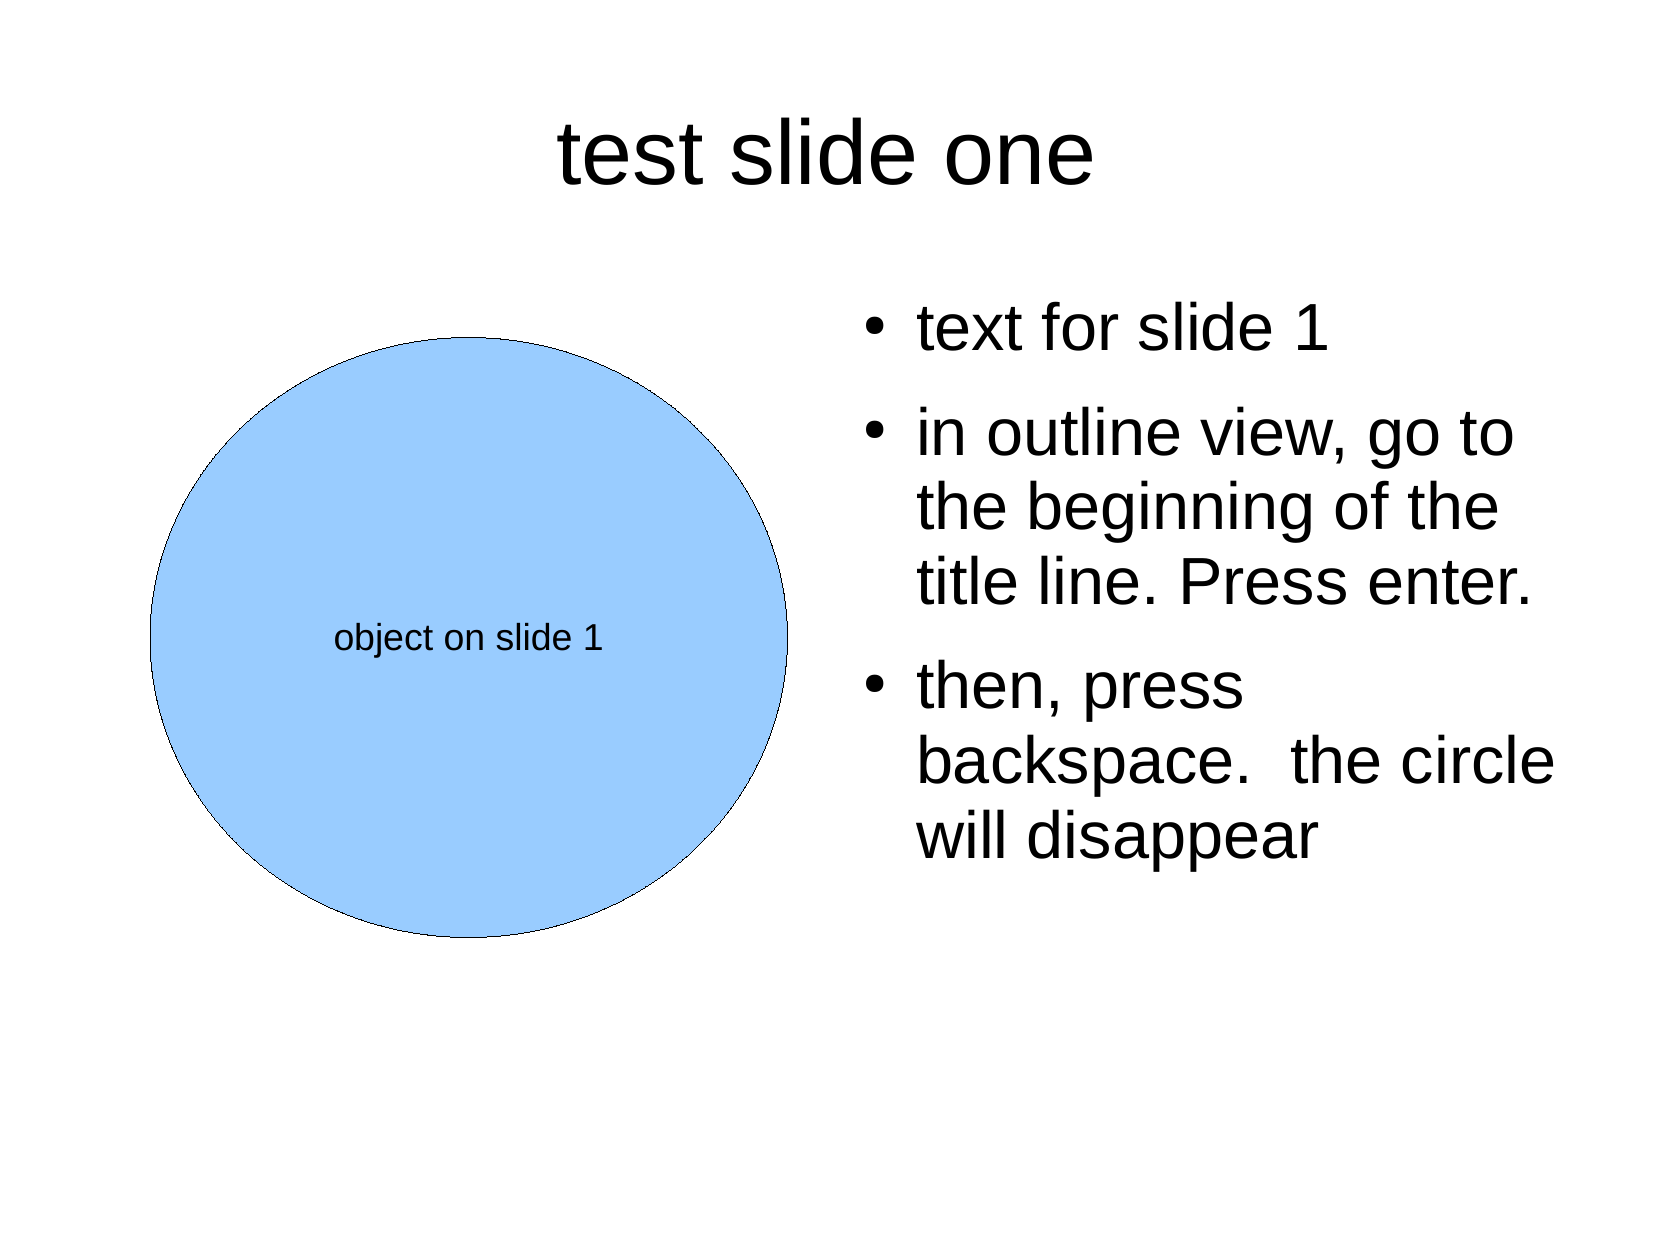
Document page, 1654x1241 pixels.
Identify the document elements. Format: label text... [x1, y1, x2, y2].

list text for slide 1 in outline view, go to the beginning of the title line. Press enter. then, press backspace. the circle will disappear [845, 290, 1572, 1109]
text_box object on slide 1 [150, 337, 788, 938]
title test slide one [82, 49, 1571, 257]
